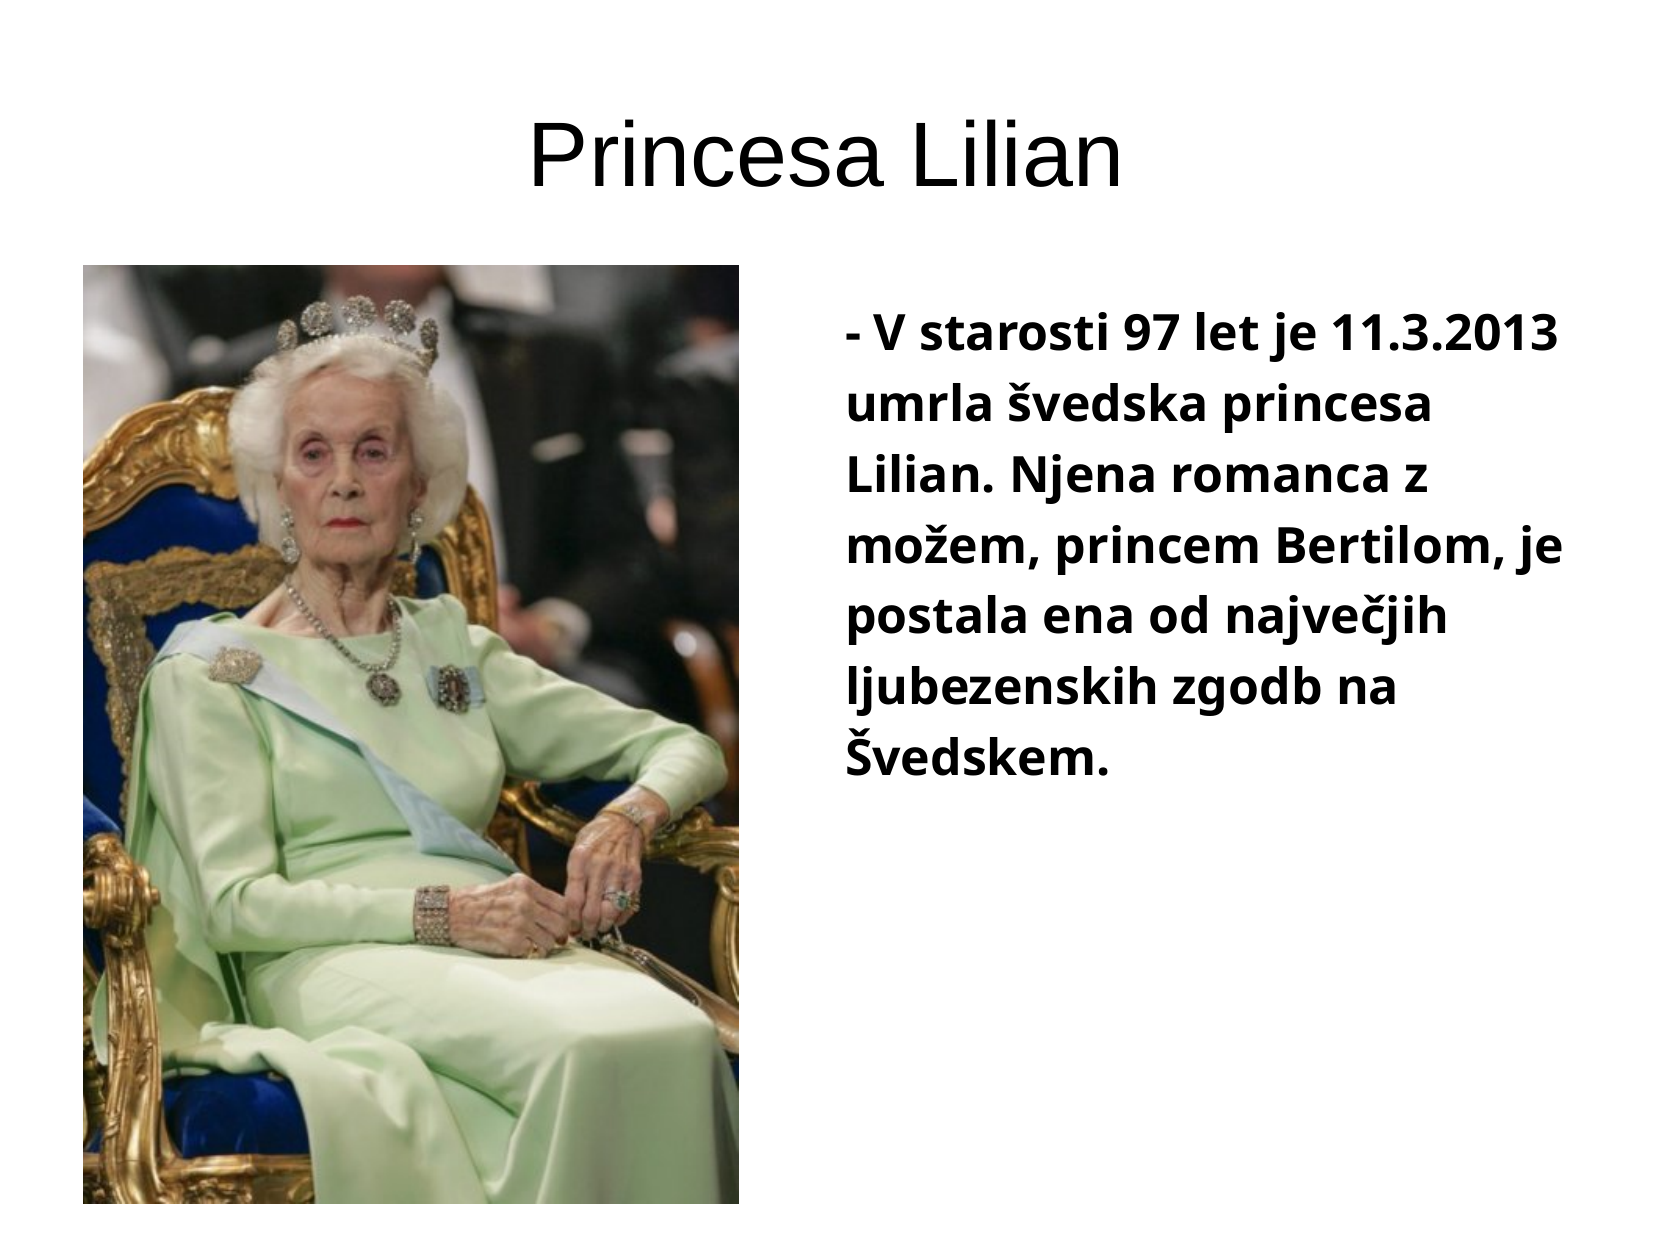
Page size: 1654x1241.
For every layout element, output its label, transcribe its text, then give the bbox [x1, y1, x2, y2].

picture [83, 265, 739, 1204]
title Princesa Lilian [82, 56, 1571, 249]
list - V starosti 97 let je 11.3.2013 umrla švedska princesa Lilian. Njena romanca z možem, princem Bertilom, je postala ena od največjih ljubezenskih zgodb na Švedskem. [845, 290, 1572, 1094]
